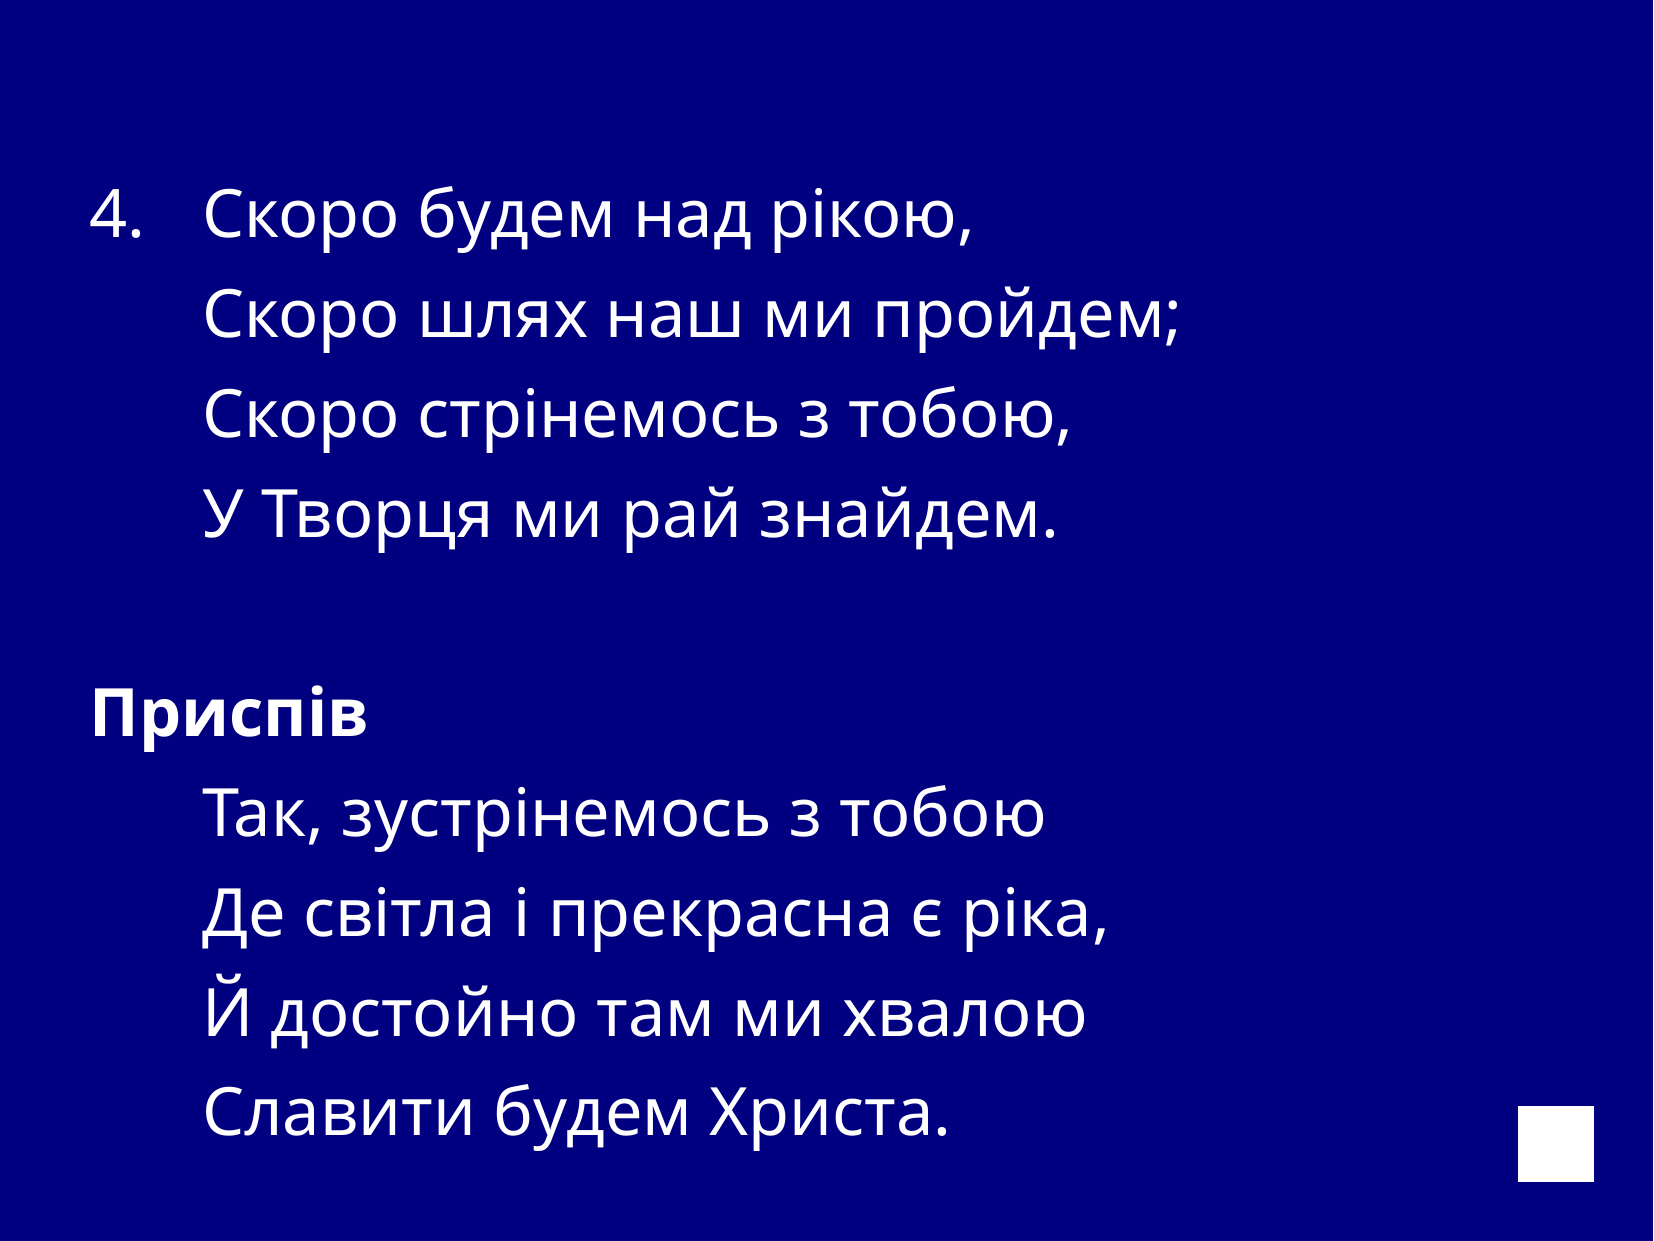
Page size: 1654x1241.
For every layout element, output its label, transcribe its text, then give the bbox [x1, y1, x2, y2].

text_box 4. Скоро будем над рікою, Скоро шлях наш ми пройдем; Скоро стрінемось з тобою, У Творця ми рай знайдем. Приспів Так, зустрінемось з тобою Де світла і прекрасна є ріка, Й достойно там ми хвалою Славити будем Христа. [75, 150, 1576, 1163]
text_box [1518, 1106, 1594, 1182]
